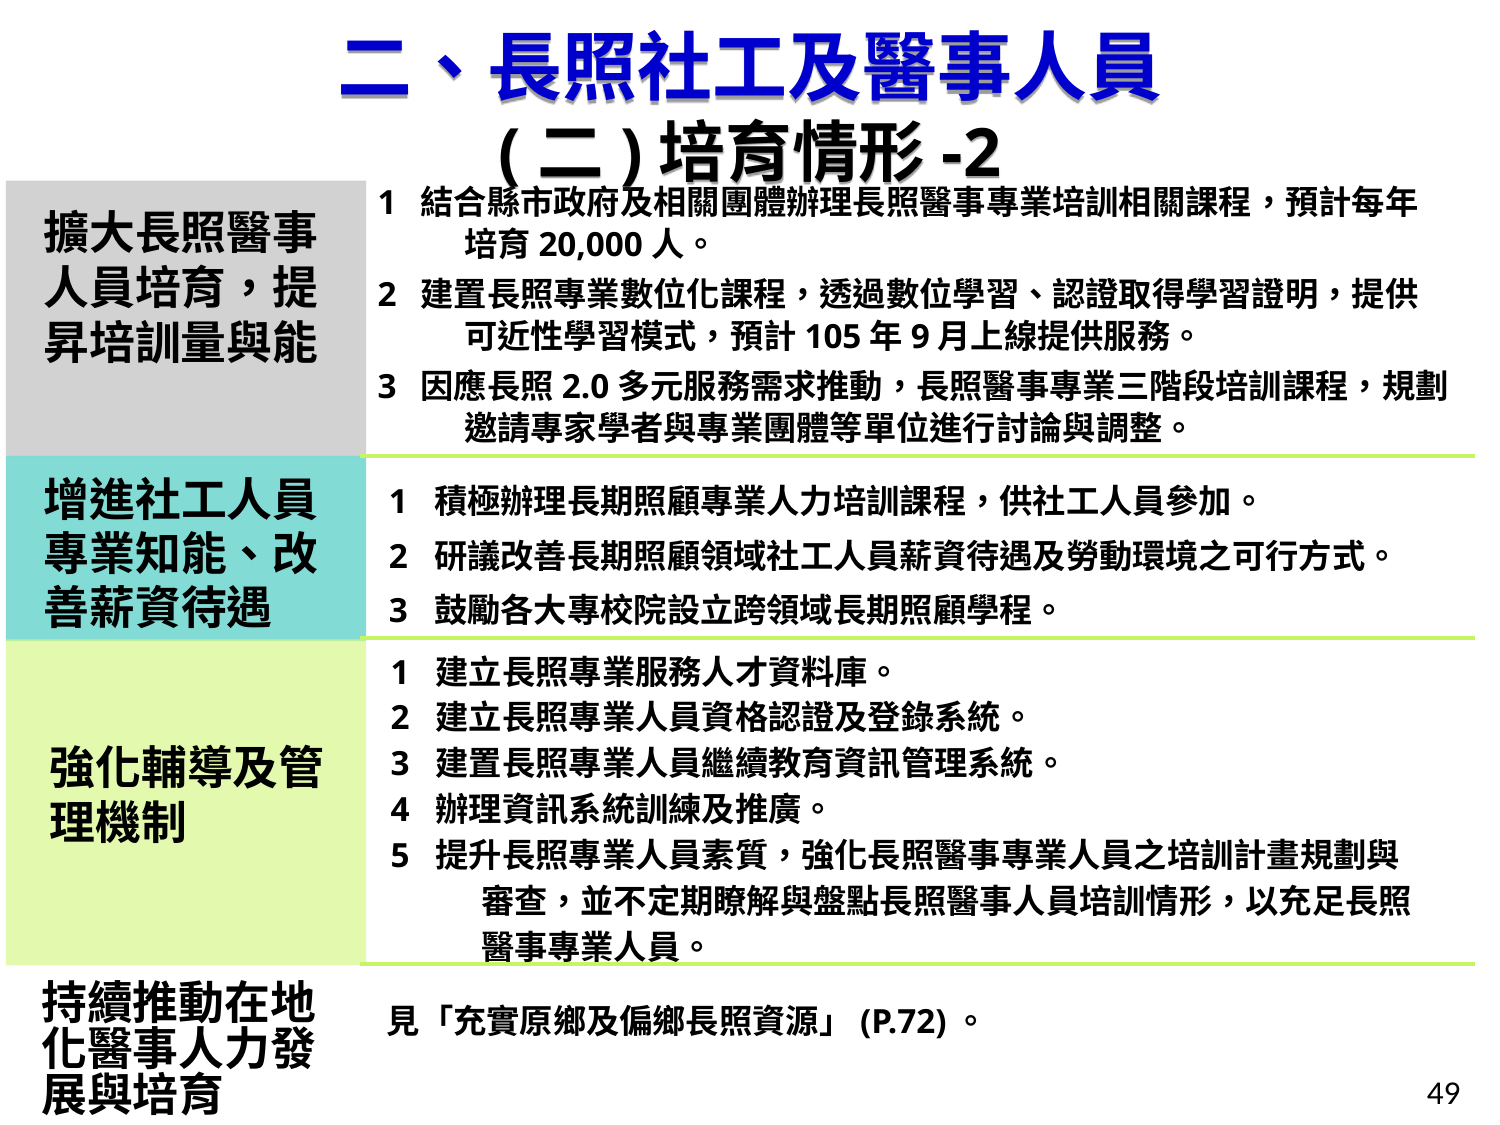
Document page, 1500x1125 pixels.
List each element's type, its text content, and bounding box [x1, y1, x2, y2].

text_box 增進社工人員專業知能、改善薪資待遇 [29, 463, 346, 641]
title 二、長照社工及醫事人員 (二)培育情形-2 [0, 4, 1500, 193]
text_box 積極辦理長期照顧專業人力培訓課程，供社工人員參加。 研議改善長期照顧領域社工人員薪資待遇及勞動環境之可行方式。 鼓勵各大專校院設立跨領域長期照顧學程。 [346, 459, 1454, 636]
text_box 擴大長照醫事人員培育，提昇培訓量與能 [28, 195, 345, 378]
text_box 建立長照專業服務人才資料庫。 建立長照專業人員資格認證及登錄系統。 建置長照專業人員繼續教育資訊管理系統。 辦理資訊系統訓練及推廣。 提升長照專業人員素質，強化長照醫事專業人員之培訓計畫規劃與審查，並不定期瞭解與盤點長照醫事人員培訓情形，以充足長照醫事專業人員。 [347, 638, 1441, 973]
text_box 強化輔導及管理機制 [34, 731, 347, 858]
text_box [6, 193, 366, 965]
text_box 49 [1411, 1063, 1495, 1125]
text_box 結合縣市政府及相關團體辦理長照醫事專業培訓相關課程，預計每年培育20,000人。 建置長照專業數位化課程，透過數位學習、認證取得學習證明，提供可近性學習模式，預計105年9月上線提供服務。 因應長照2.0多元服務需求推動，長照醫事專業三階段培訓課程，規劃邀請專家學者與專業團體等單位進行討論與調整。 [363, 193, 1465, 454]
text_box 持續推動在地化醫事人力發展與培育 [26, 975, 342, 1125]
text_box 見「充實原鄉及偏鄉長照資源」(P.72)。 [372, 993, 1003, 1048]
